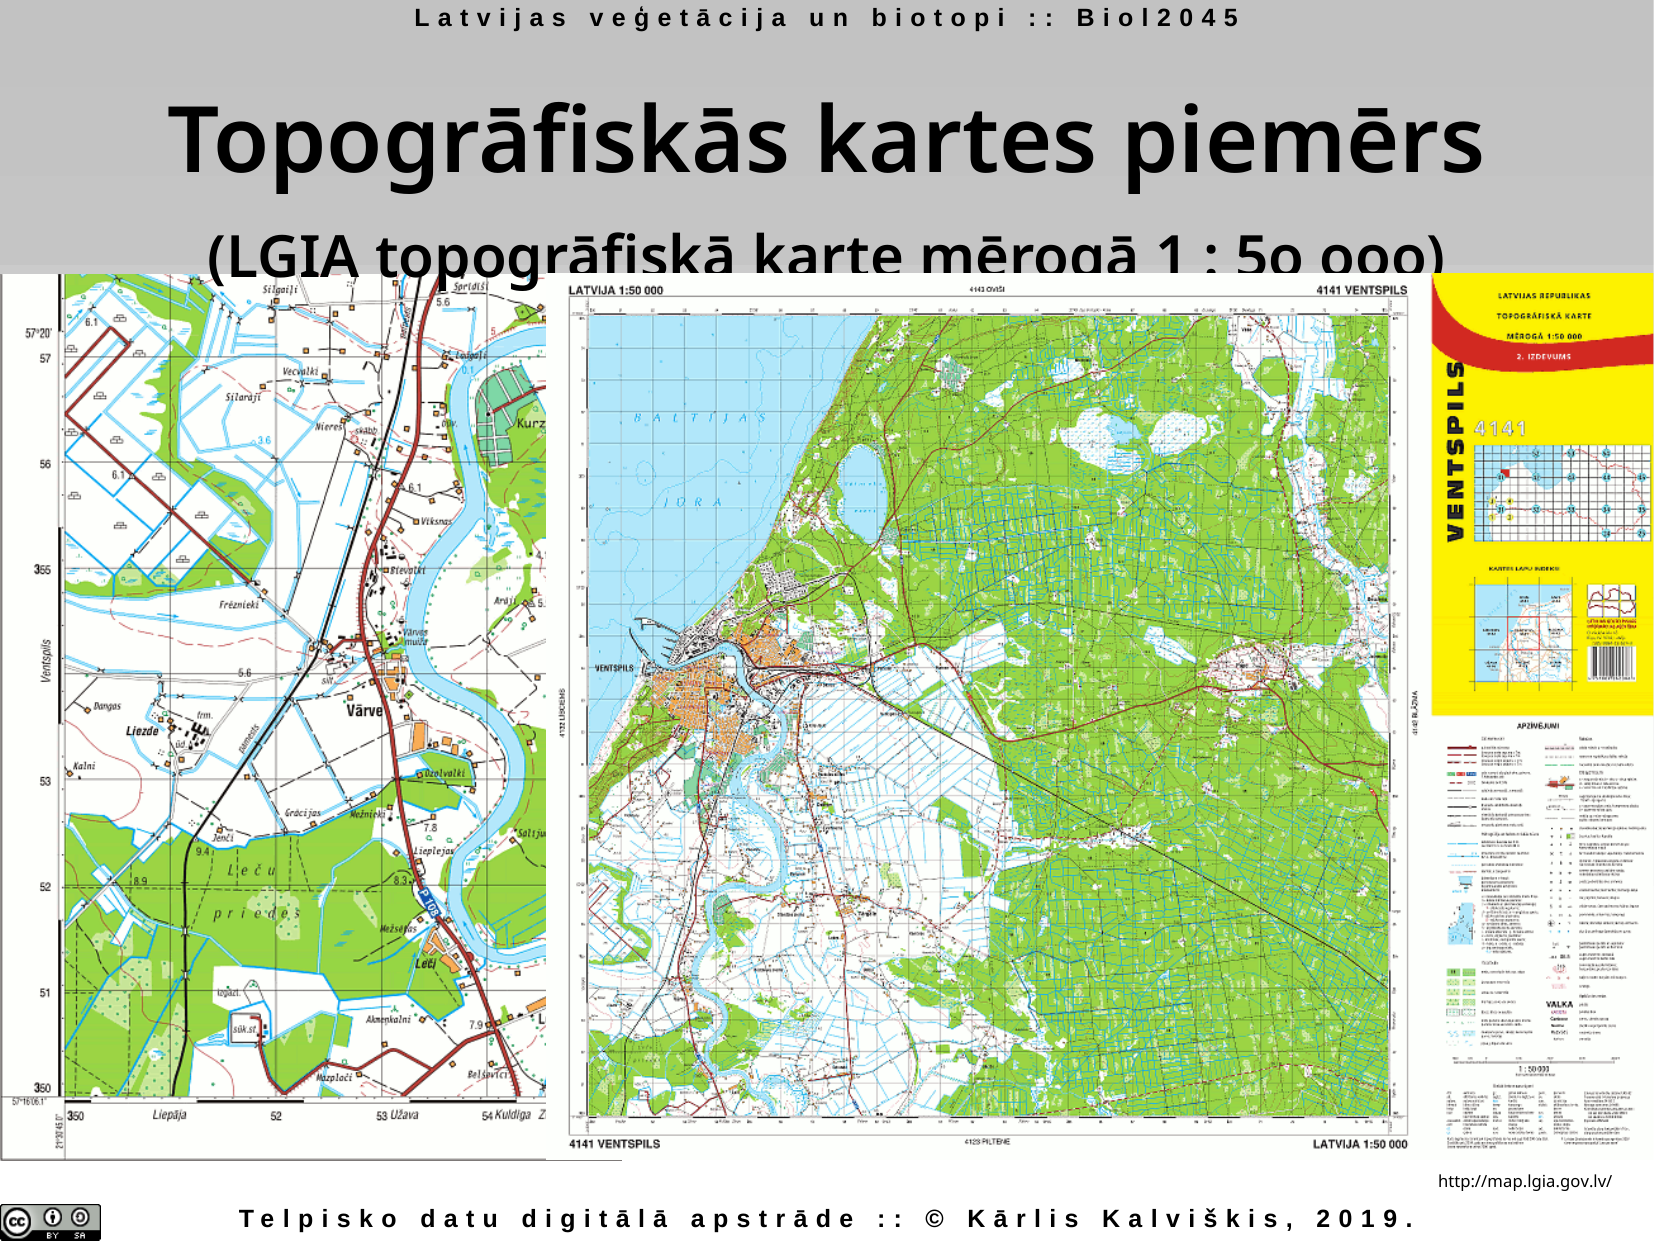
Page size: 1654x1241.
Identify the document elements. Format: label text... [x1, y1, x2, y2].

title Topogrāfiskās kartes piemērs (LGIA topogrāfiskā karte mērogā 1 : 5o ooo) [29, 49, 1625, 296]
text_box http://map.lgia.gov.lv/ [1453, 1172, 1613, 1193]
picture [0, 0, 1654, 1241]
